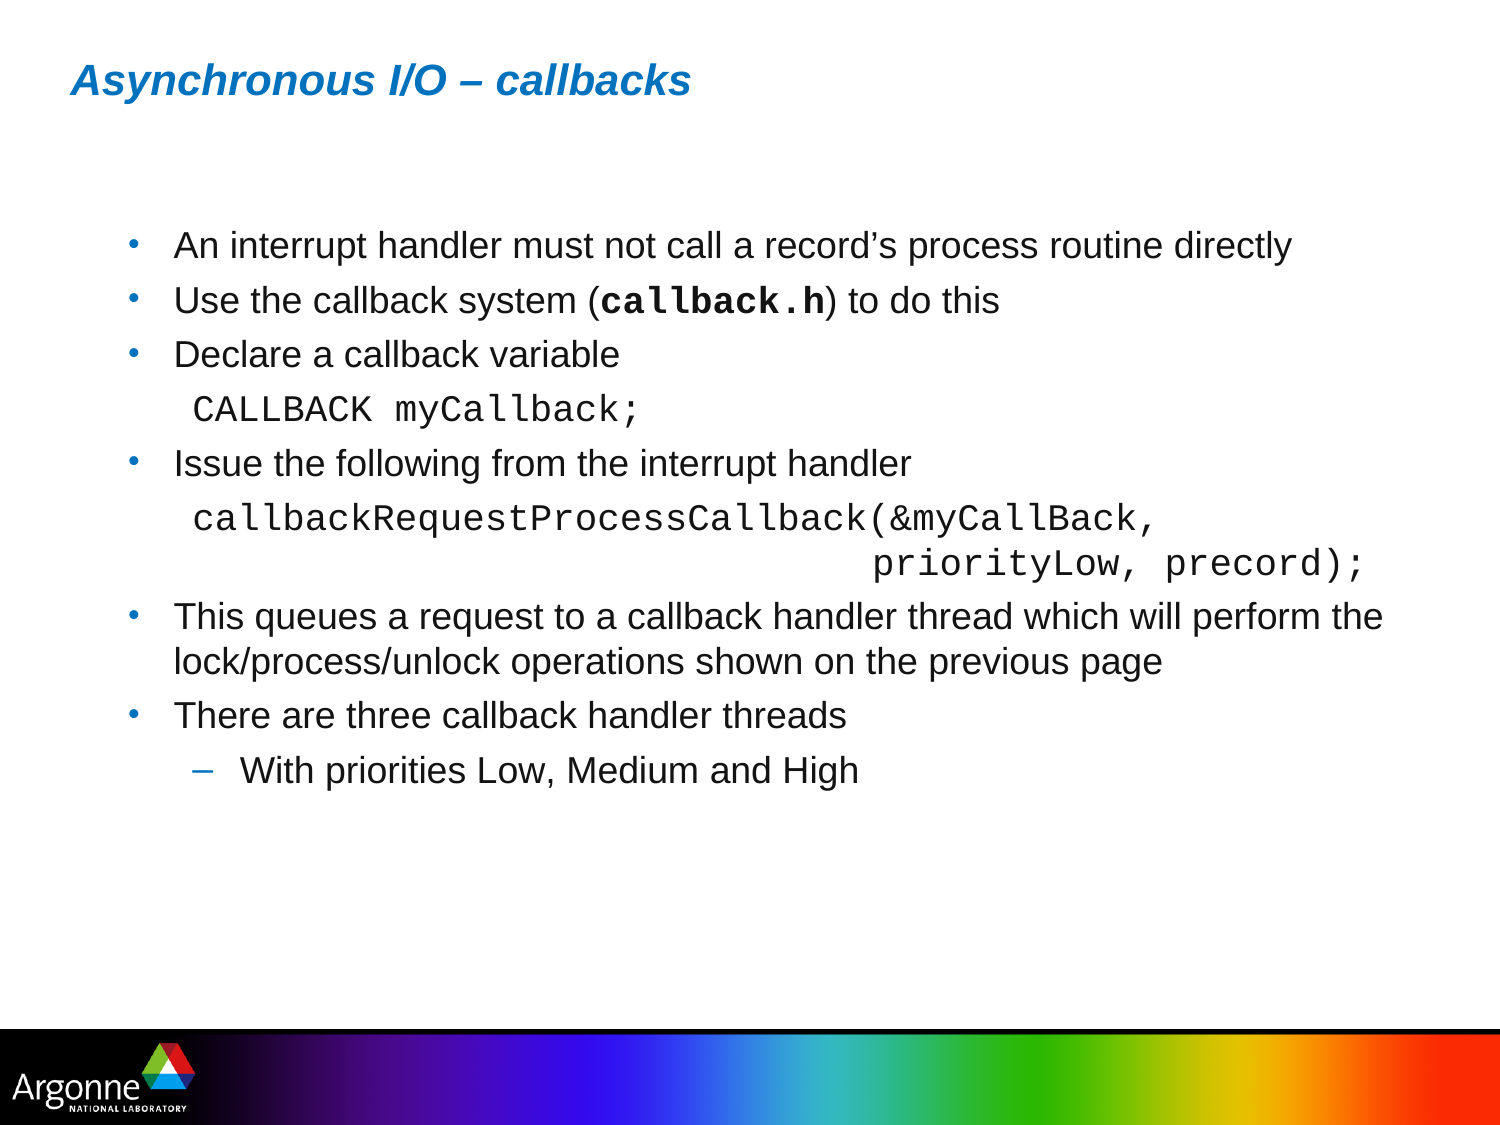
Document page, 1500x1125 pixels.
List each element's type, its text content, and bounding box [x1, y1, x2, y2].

list An interrupt handler must not call a record’s process routine directly Use the callback system (callback.h) to do this Declare a callback variable CALLBACK myCallback; Issue the following from the interrupt handler callbackRequestProcessCallback(&myCallBack, priorityLow, precord); This queues a request to a callback handler thread which will perform the lock/process/unlock operations shown on the previous page There are three callback handler threads With priorities Low, Medium and High [112, 213, 1457, 800]
title Asynchronous I/O – callbacks [55, 57, 1361, 113]
picture [0, 1029, 1500, 1125]
